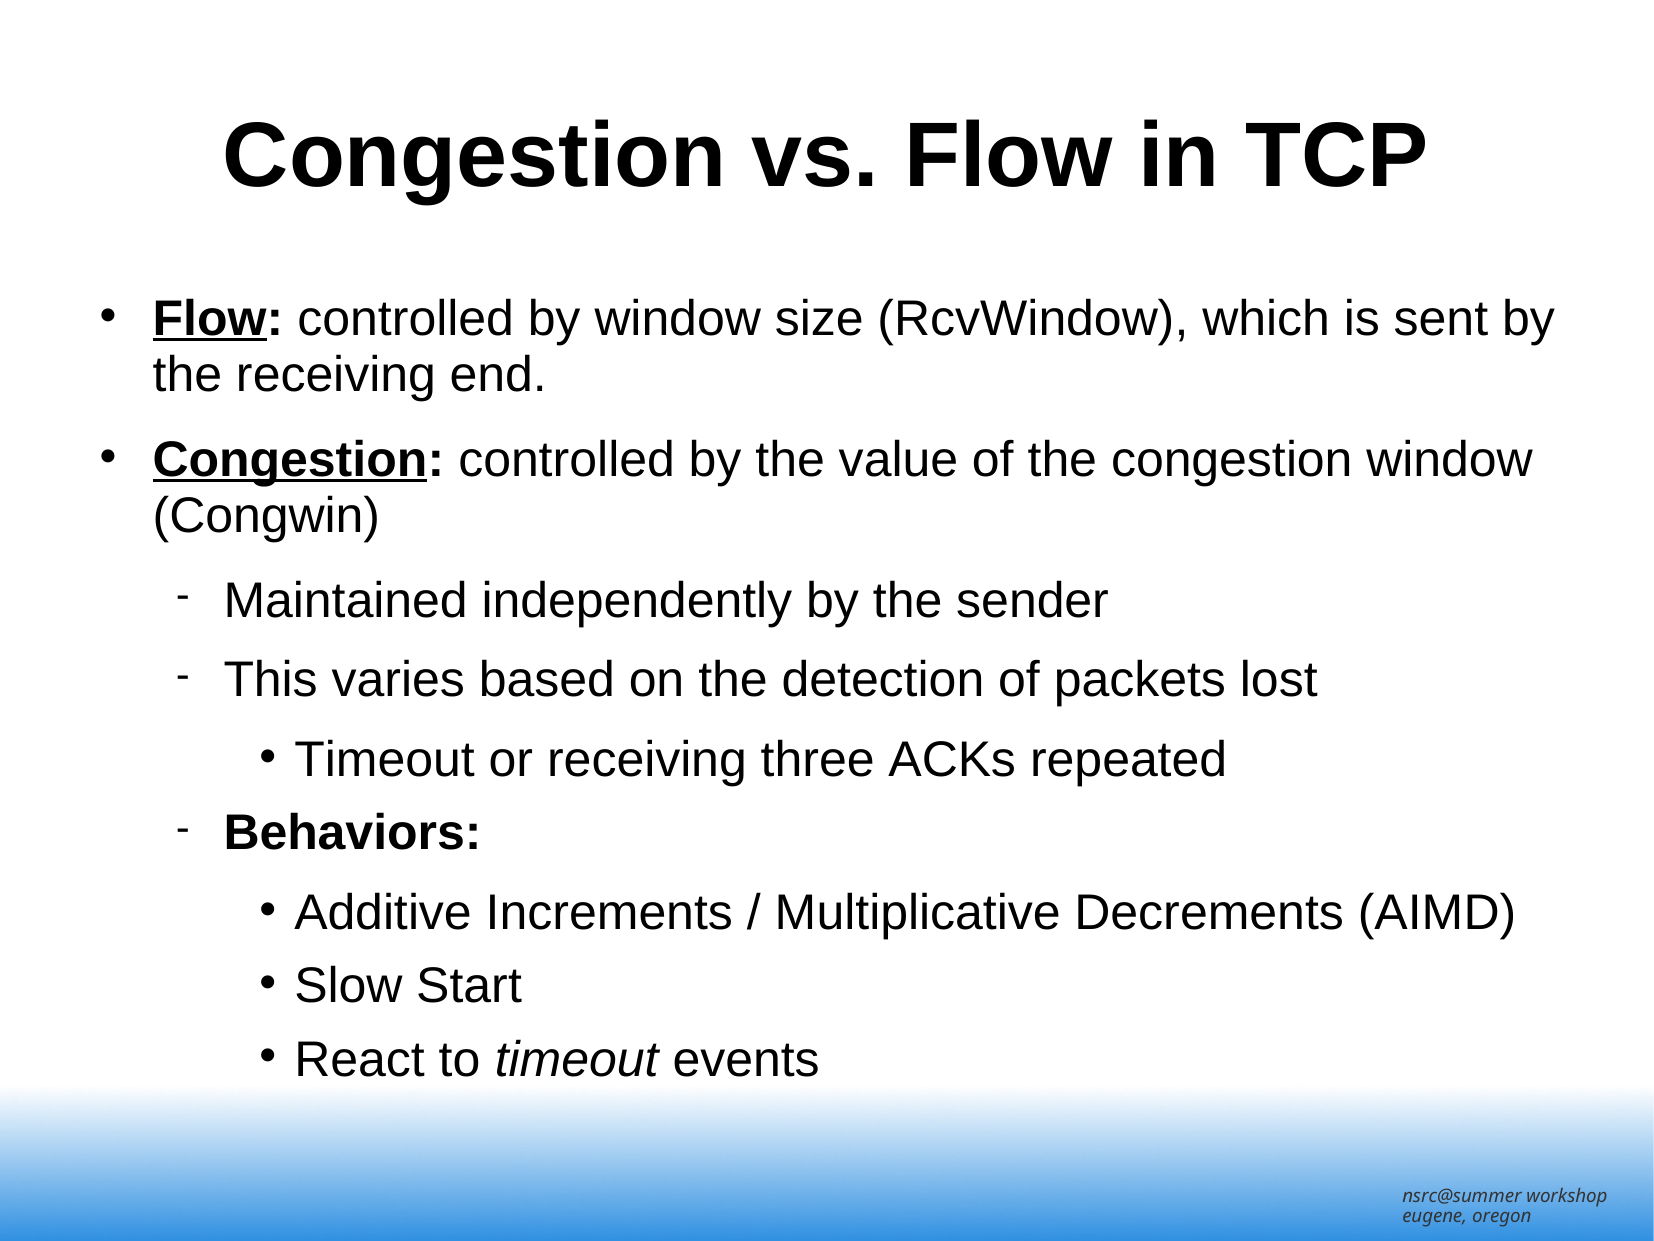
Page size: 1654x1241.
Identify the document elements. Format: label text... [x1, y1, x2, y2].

title Congestion vs. Flow in TCP [82, 49, 1571, 257]
list Flow: controlled by window size (RcvWindow), which is sent by the receiving end. Congestion: controlled by the value of the congestion window (Congwin) Maintained independently by the sender This varies based on the detection of packets lost Timeout or receiving three ACKs repeated Behaviors: Additive Increments / Multiplicative Decrements (AIMD) Slow Start React to timeout events [82, 290, 1571, 1109]
picture [0, 1083, 1654, 1241]
